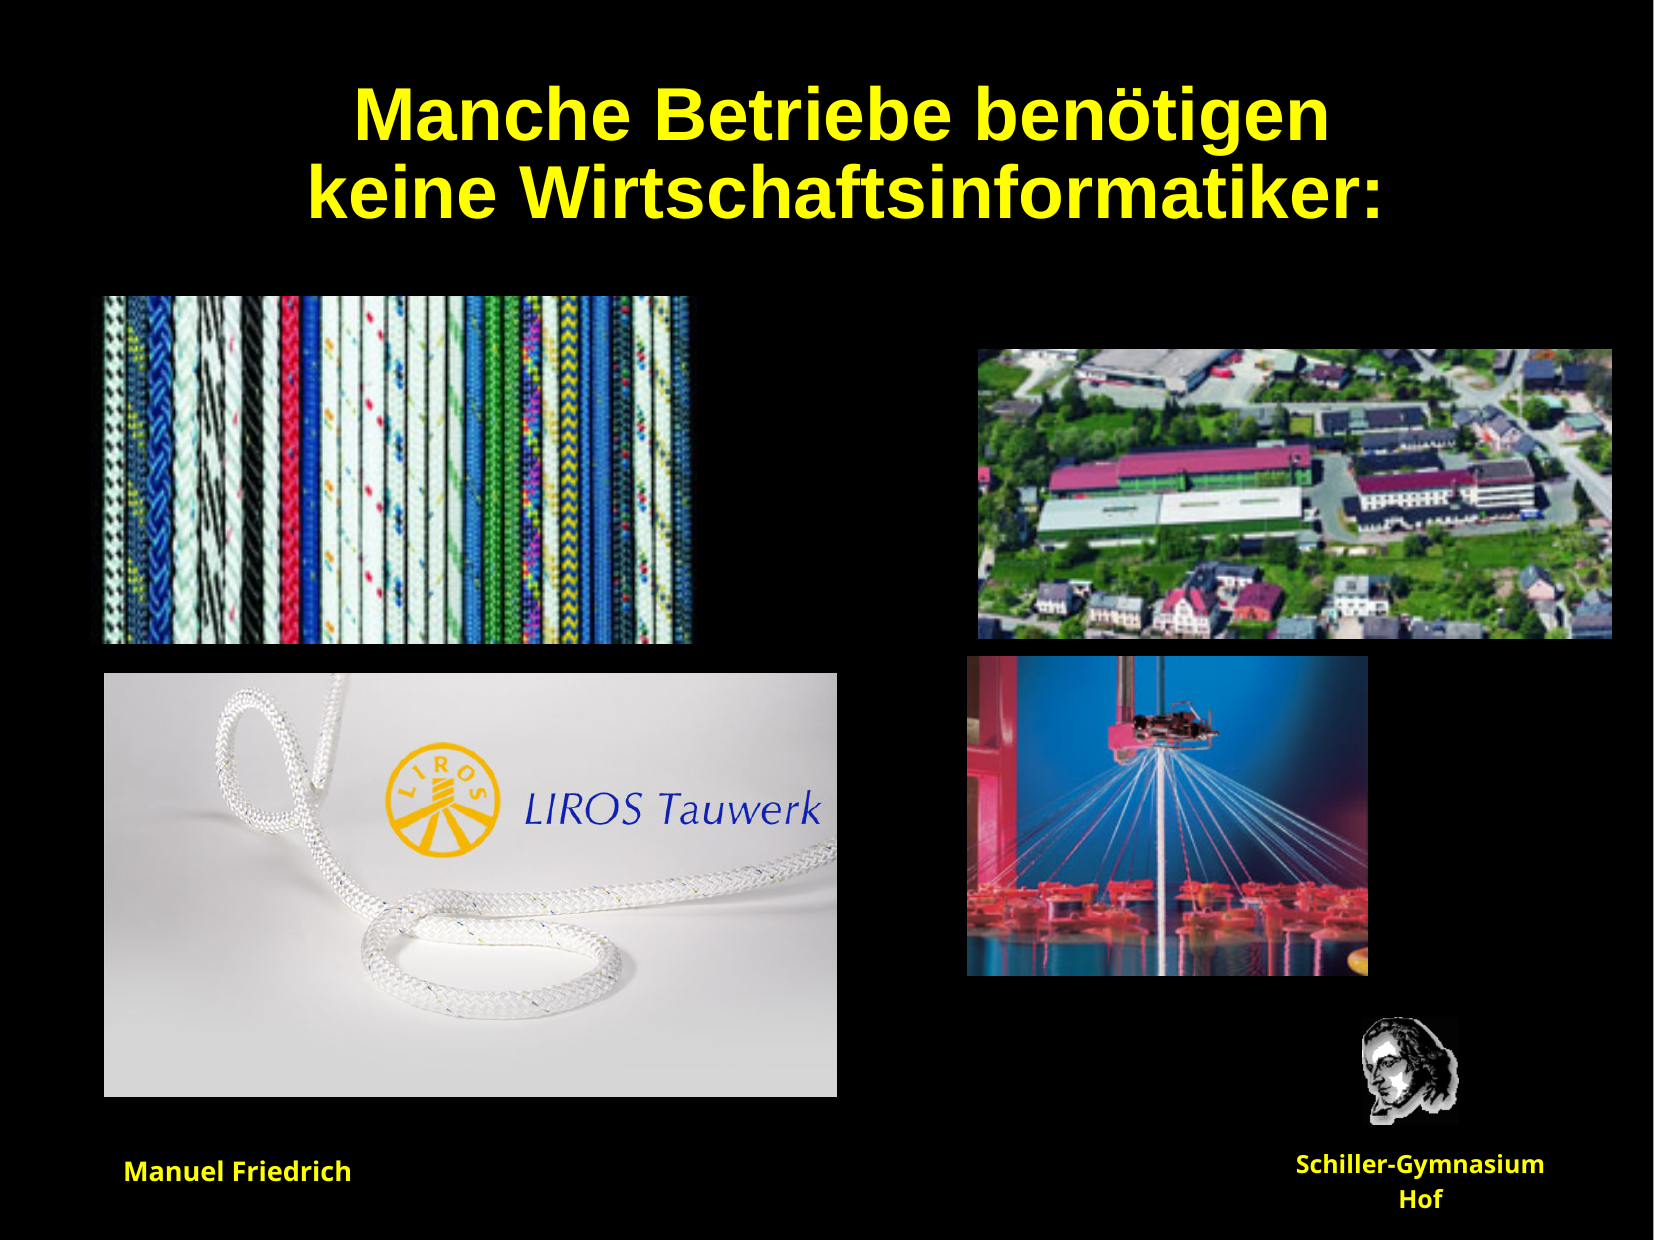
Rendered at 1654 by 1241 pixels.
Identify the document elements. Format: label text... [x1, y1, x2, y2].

text_box Schiller-Gymnasium Hof [1295, 1145, 1546, 1216]
picture [1362, 1017, 1459, 1126]
picture [967, 656, 1368, 976]
text_box Manche Betriebe benötigen keine Wirtschaftsinformatiker: [306, 78, 1400, 306]
picture [978, 349, 1612, 639]
picture [91, 296, 697, 644]
text_box Manuel Friedrich [123, 1151, 353, 1191]
picture [104, 673, 837, 1097]
